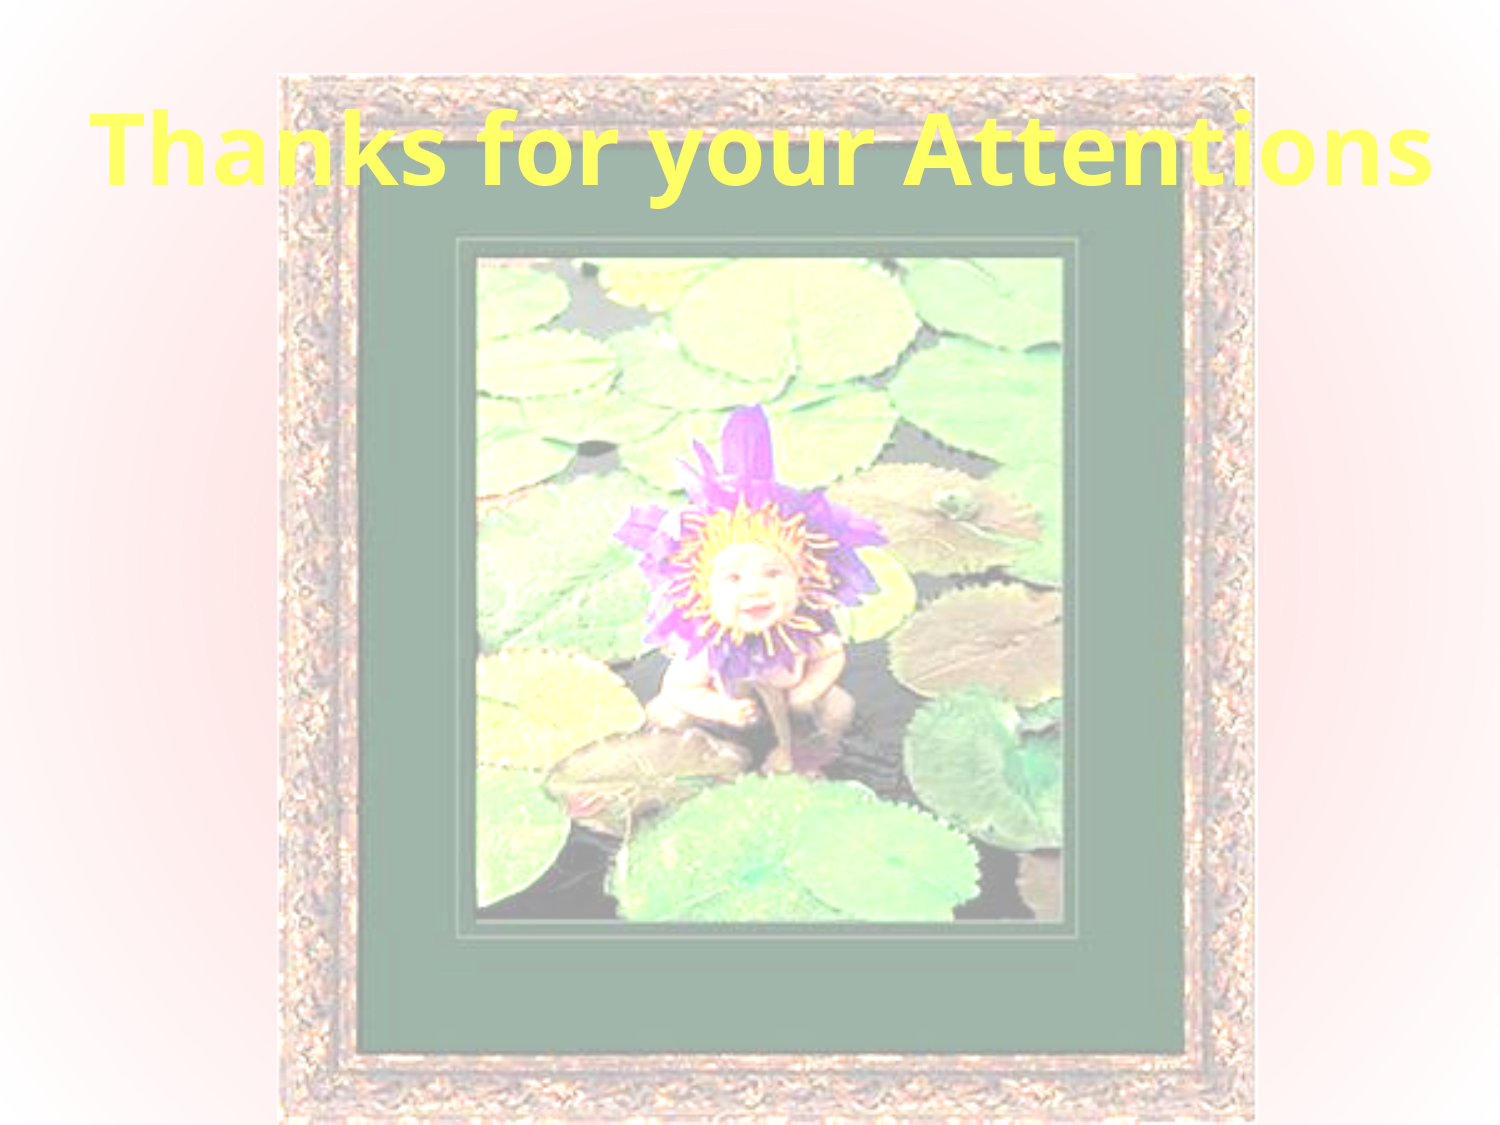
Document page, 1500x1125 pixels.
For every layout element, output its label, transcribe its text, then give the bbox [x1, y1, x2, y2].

picture [277, 214, 1258, 1125]
text_box Thanks for your Attentions [265, 78, 1260, 214]
picture [277, 73, 1258, 78]
